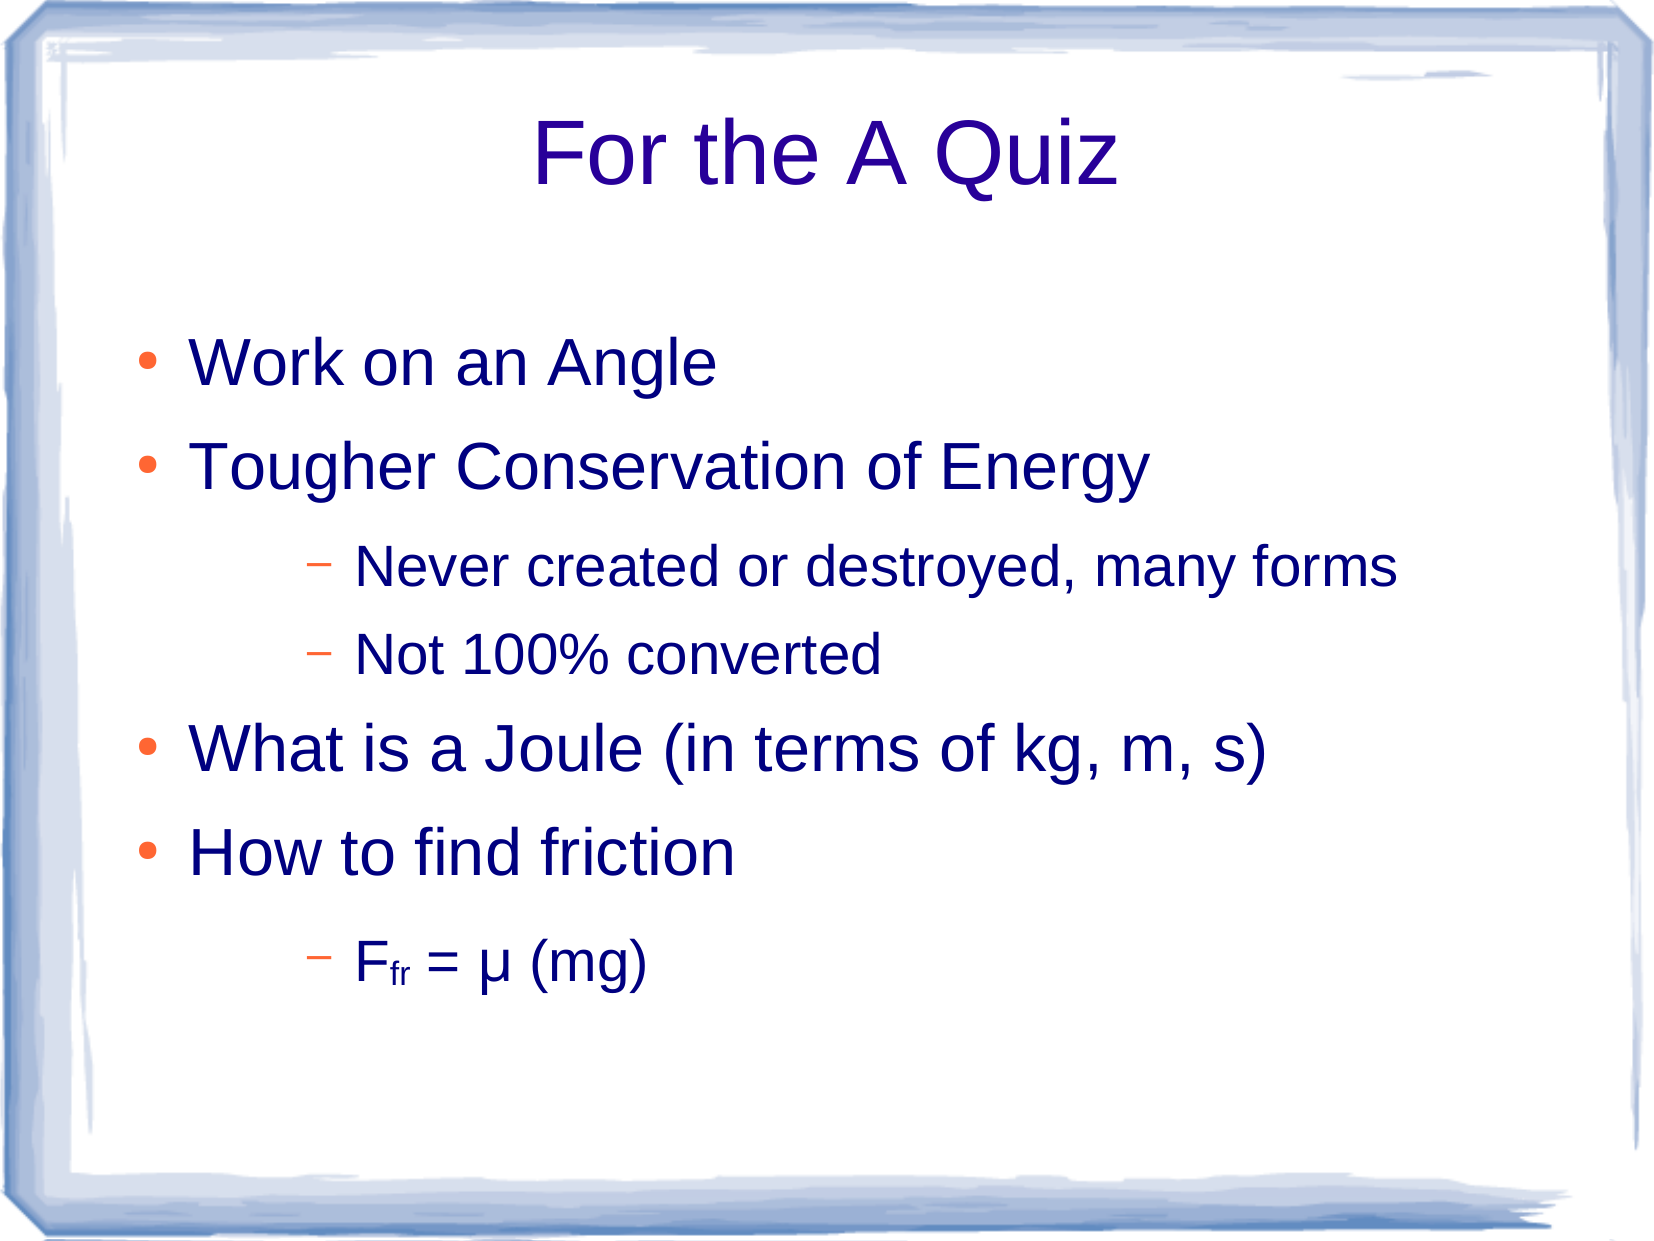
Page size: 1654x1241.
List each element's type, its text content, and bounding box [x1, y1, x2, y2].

title For the A Quiz [82, 56, 1571, 250]
list Work on an Angle Tougher Conservation of Energy Never created or destroyed, many forms Not 100% converted What is a Joule (in terms of kg, m, s) How to find friction Ffr = μ (mg) [118, 324, 1571, 1013]
picture [0, 0, 1654, 1241]
